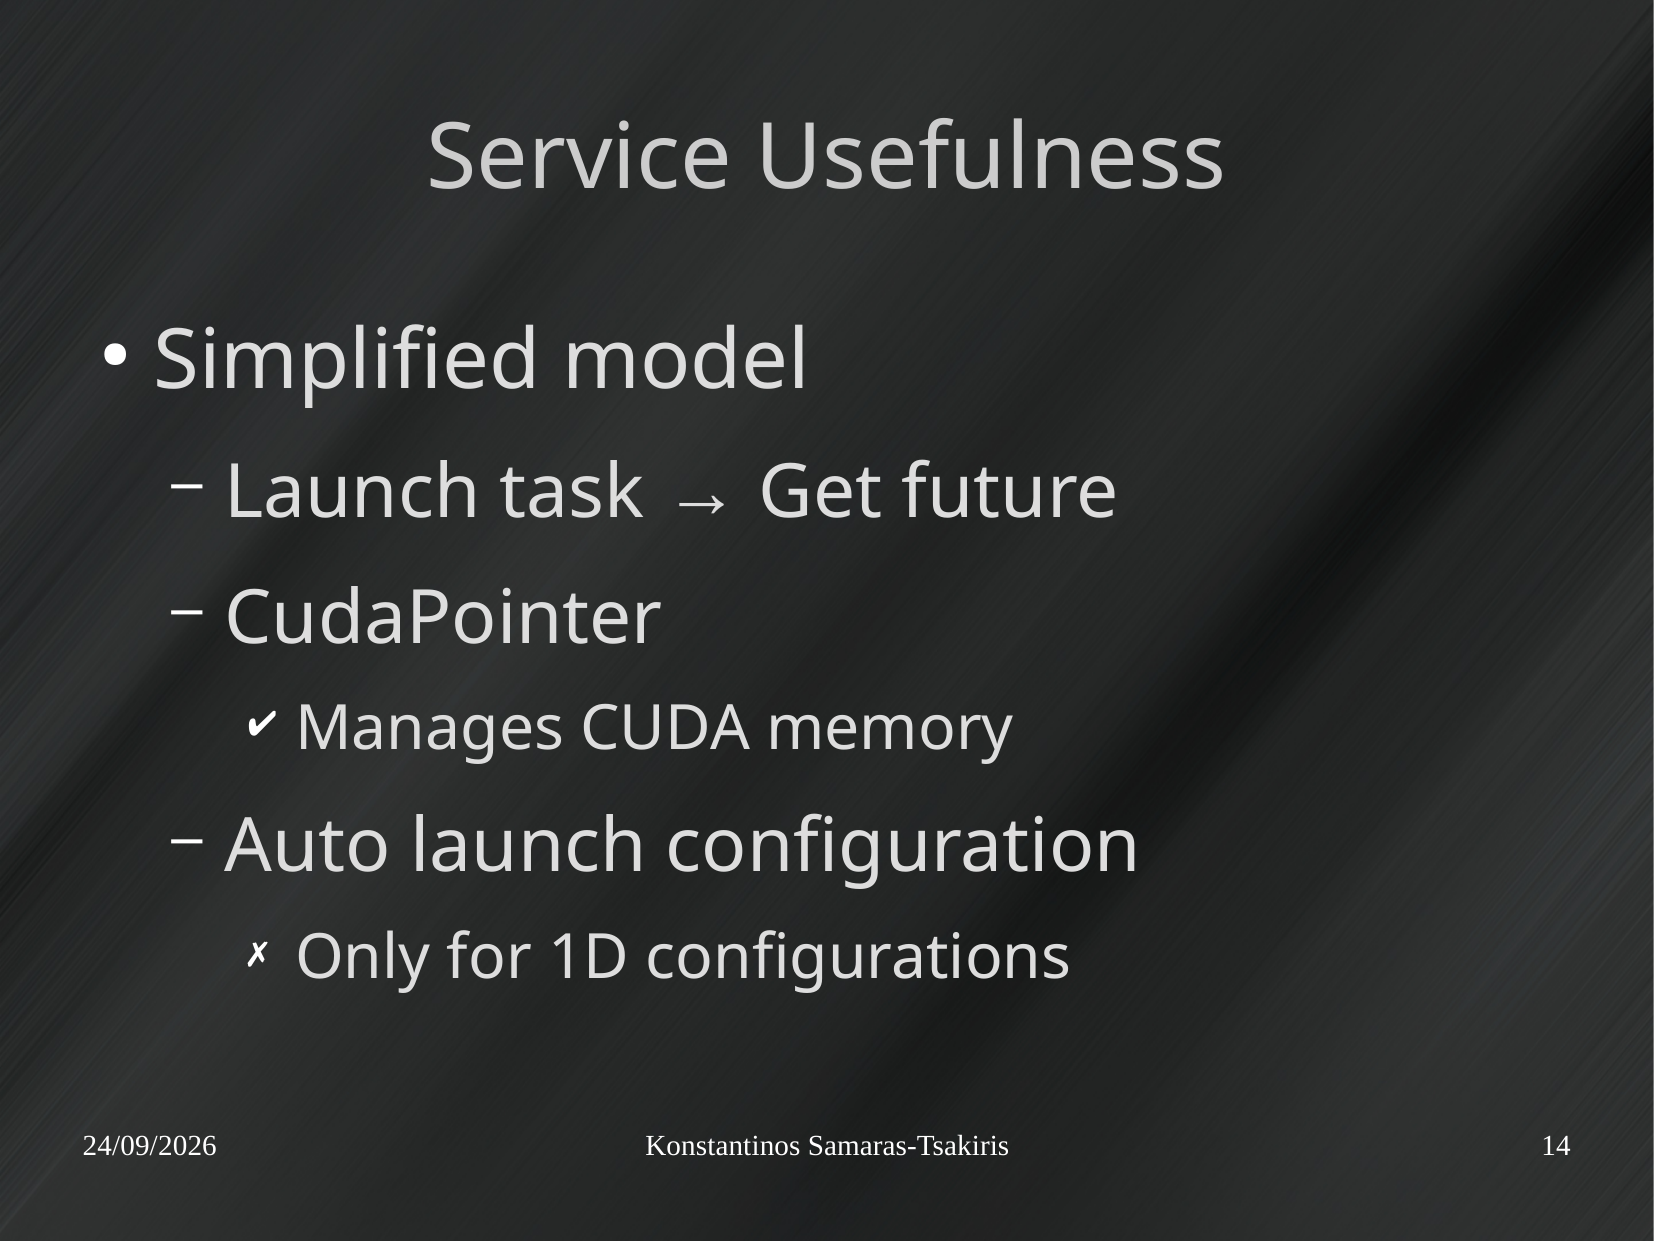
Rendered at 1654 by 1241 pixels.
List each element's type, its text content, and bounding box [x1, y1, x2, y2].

title Service Usefulness [82, 49, 1571, 257]
picture [0, 0, 1654, 1241]
list Simplified model Launch task → Get future CudaPointer Manages CUDA memory Auto launch configuration Only for 1D configurations [82, 300, 1571, 1111]
